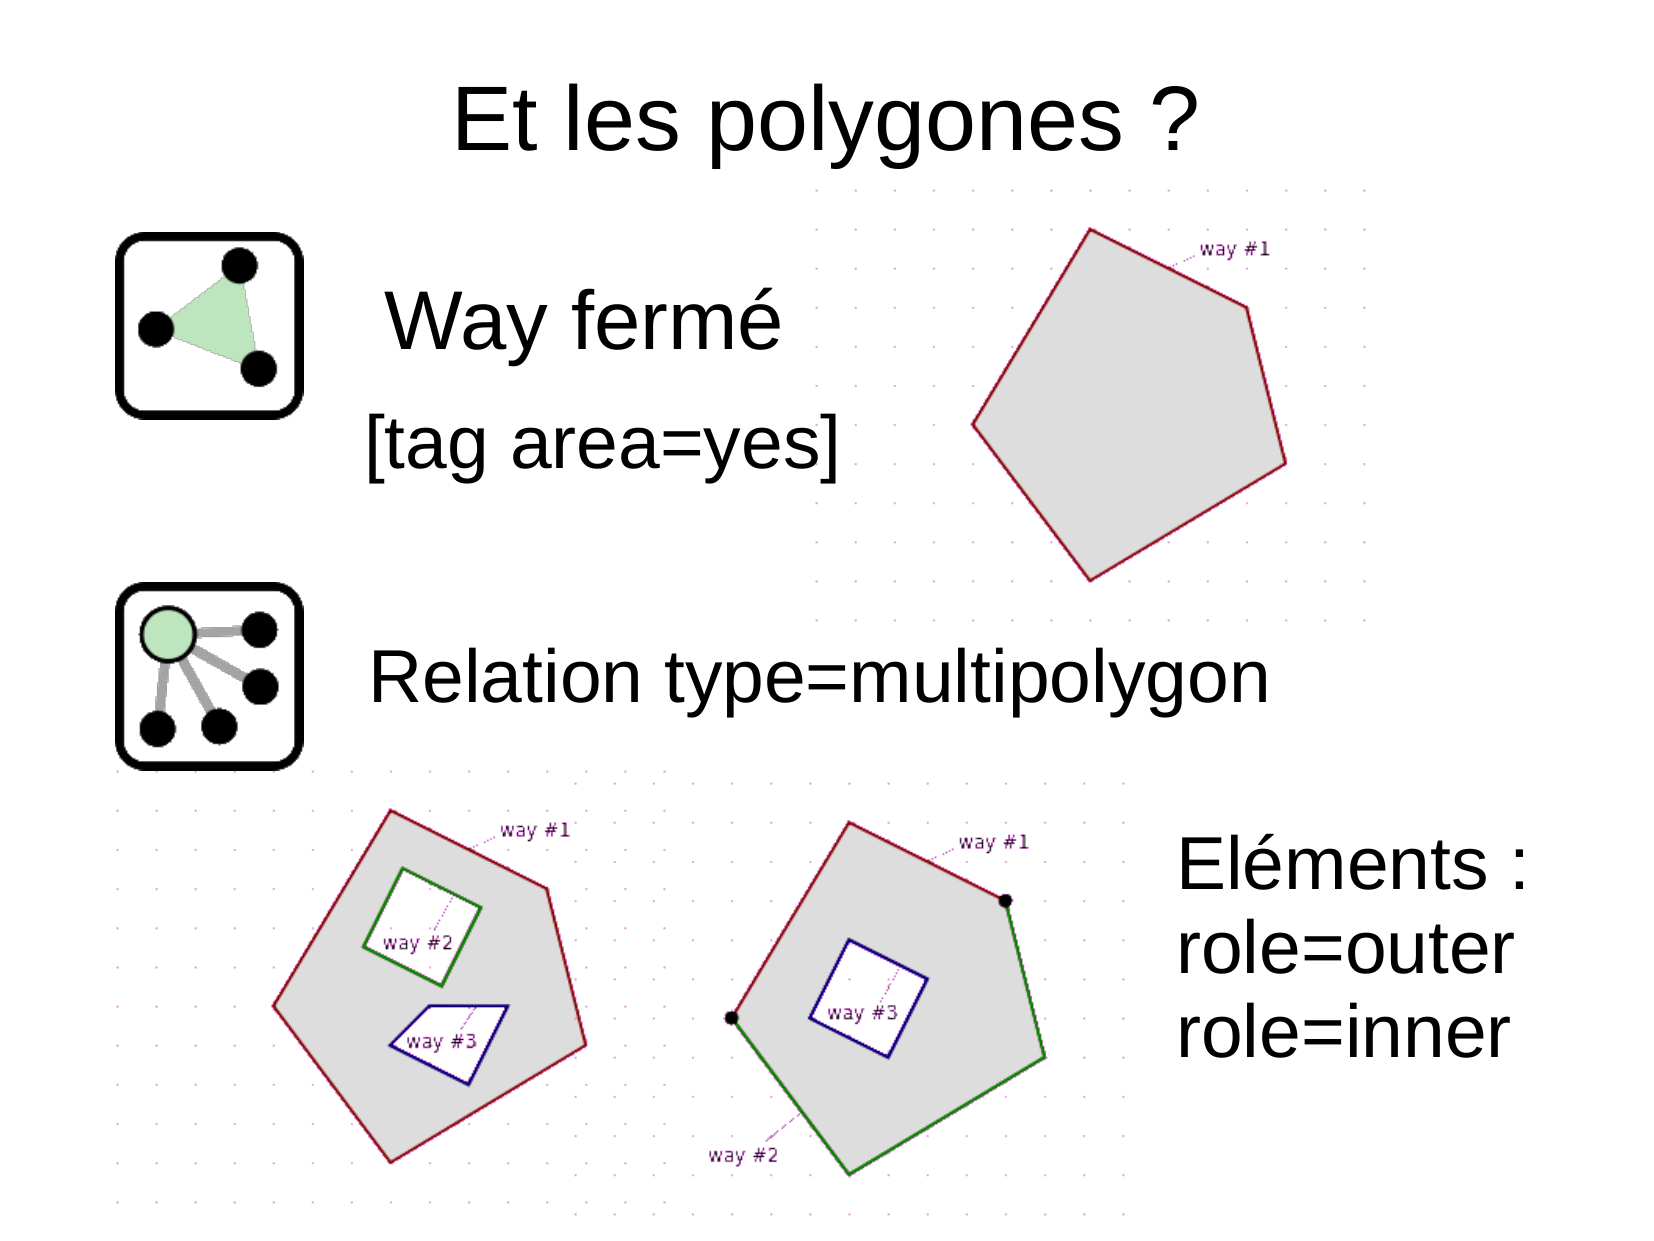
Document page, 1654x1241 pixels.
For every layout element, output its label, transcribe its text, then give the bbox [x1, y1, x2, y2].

picture [777, 151, 1403, 659]
text_box [tag area=yes] [349, 392, 857, 492]
picture [115, 232, 304, 420]
title Et les polygones ? [82, 26, 1571, 210]
picture [78, 582, 1162, 1241]
text_box Eléments : role=outer role=inner [1161, 814, 1573, 1081]
text_box Relation type=multipolygon [353, 626, 1425, 763]
text_box Way fermé [370, 267, 777, 392]
